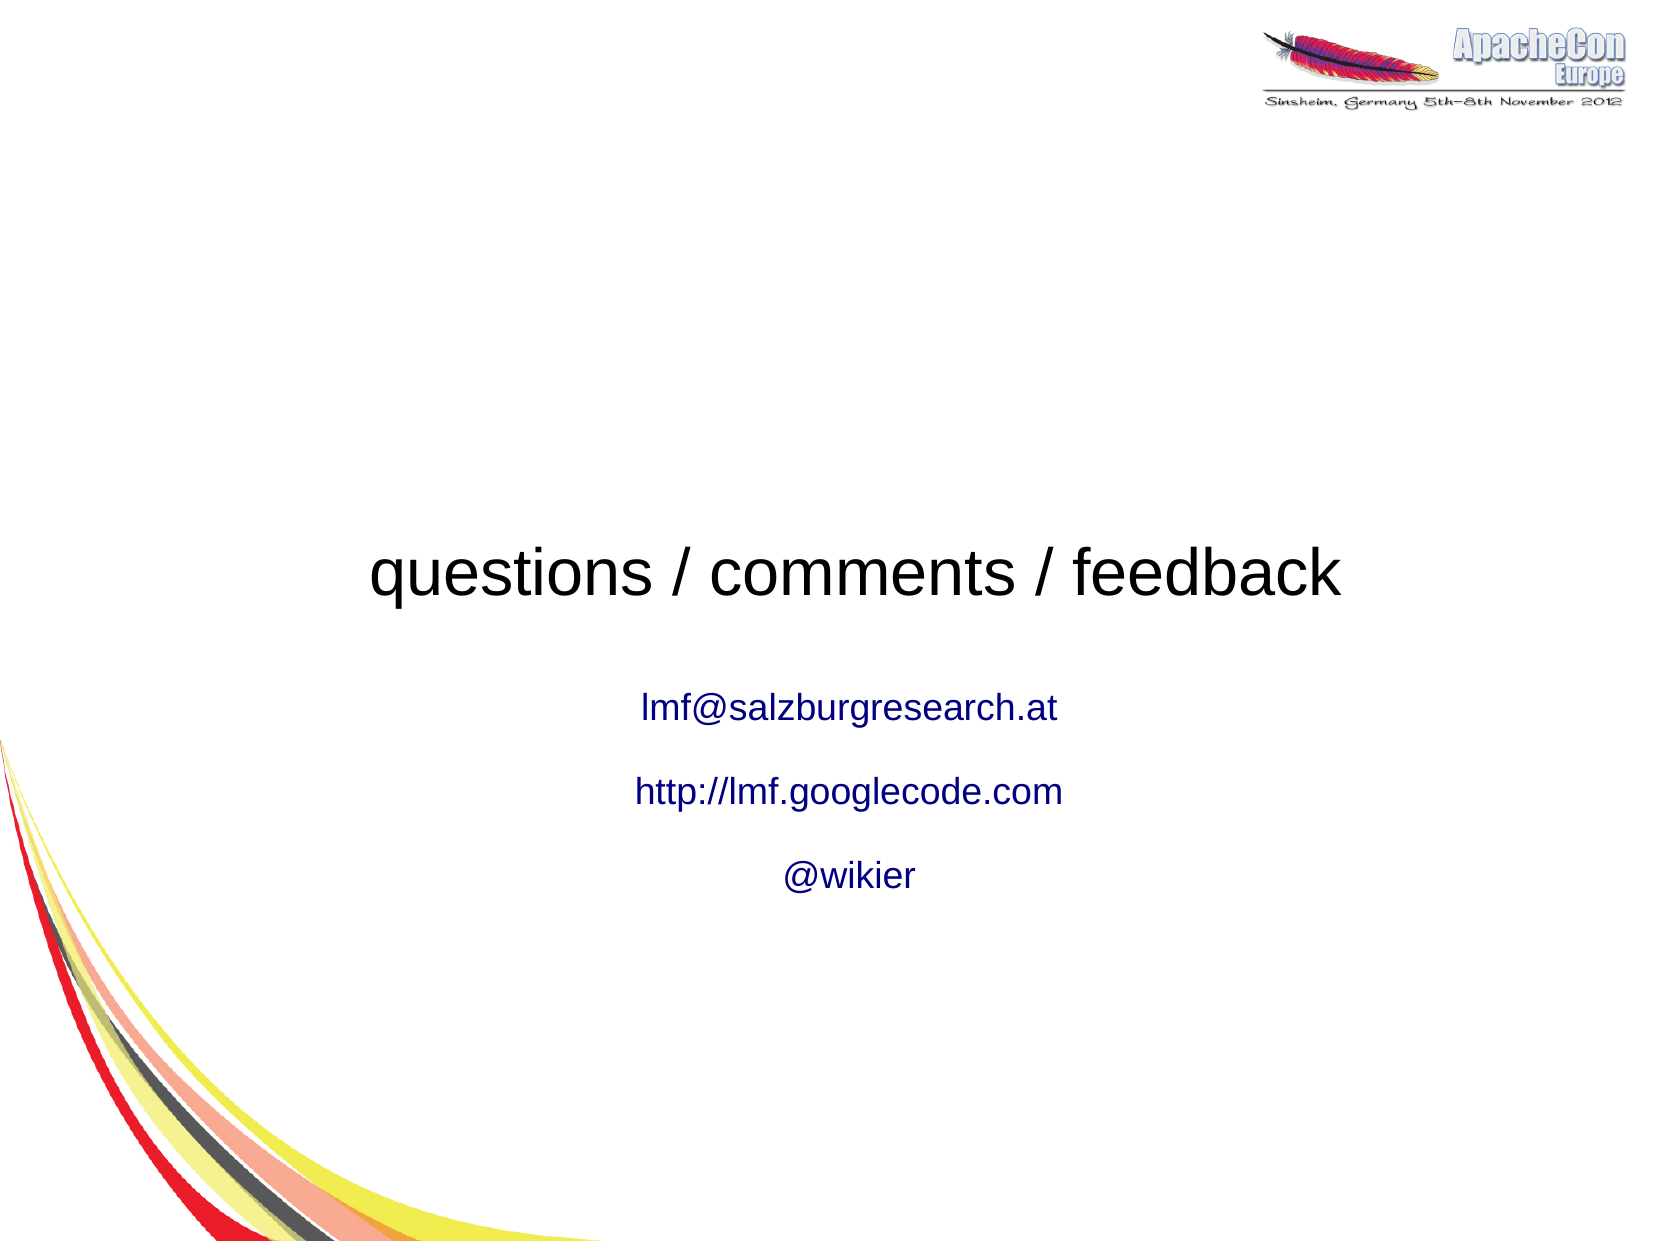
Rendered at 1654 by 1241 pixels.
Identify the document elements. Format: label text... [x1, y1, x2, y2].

subtitle questions / comments / feedback [177, 215, 1536, 929]
text_box lmf@salzburgresearch.at http://lmf.googlecode.com @wikier [620, 679, 1079, 904]
picture [0, 0, 1654, 1241]
